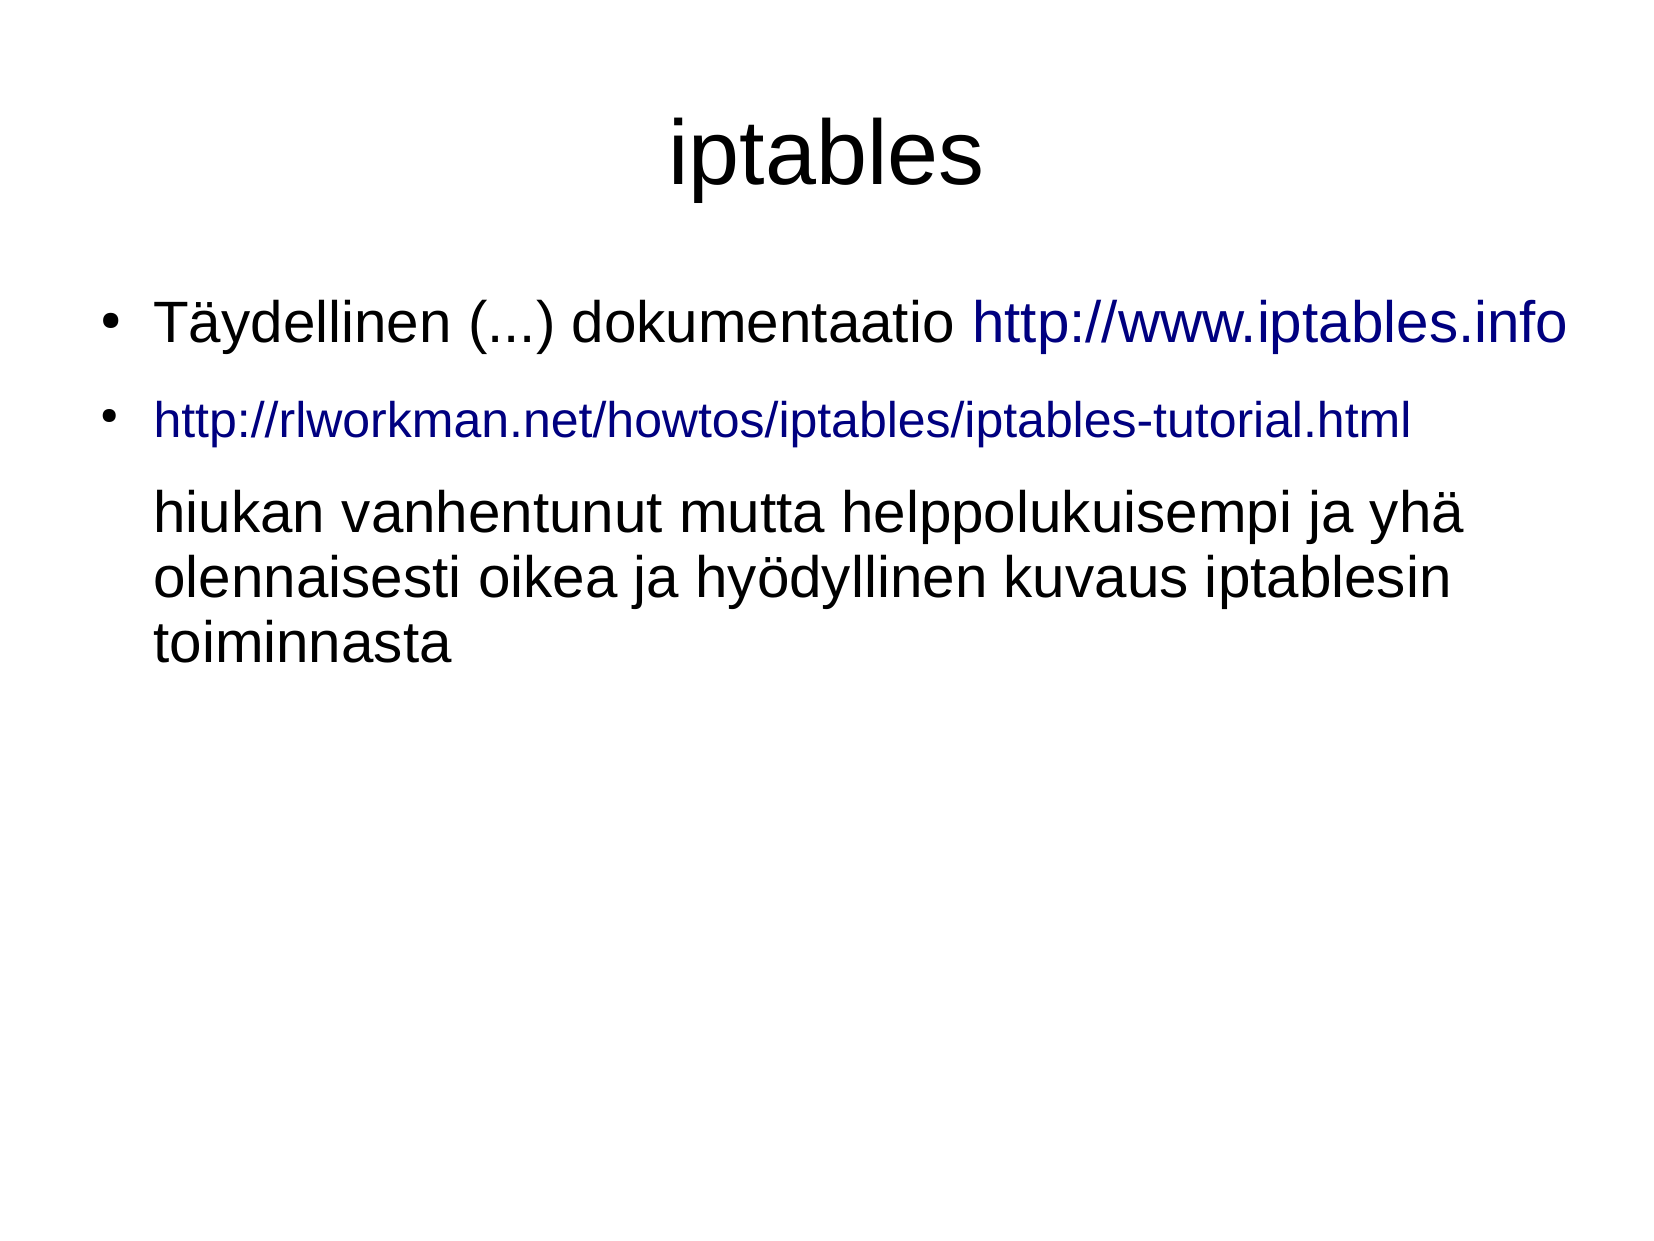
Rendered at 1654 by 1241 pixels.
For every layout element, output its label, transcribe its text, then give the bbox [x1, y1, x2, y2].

title iptables [82, 49, 1571, 257]
list Täydellinen (...) dokumentaatio http://www.iptables.info http://rlworkman.net/howtos/iptables/iptables-tutorial.html hiukan vanhentunut mutta helppolukuisempi ja yhä olennaisesti oikea ja hyödyllinen kuvaus iptablesin toiminnasta [82, 290, 1571, 1010]
